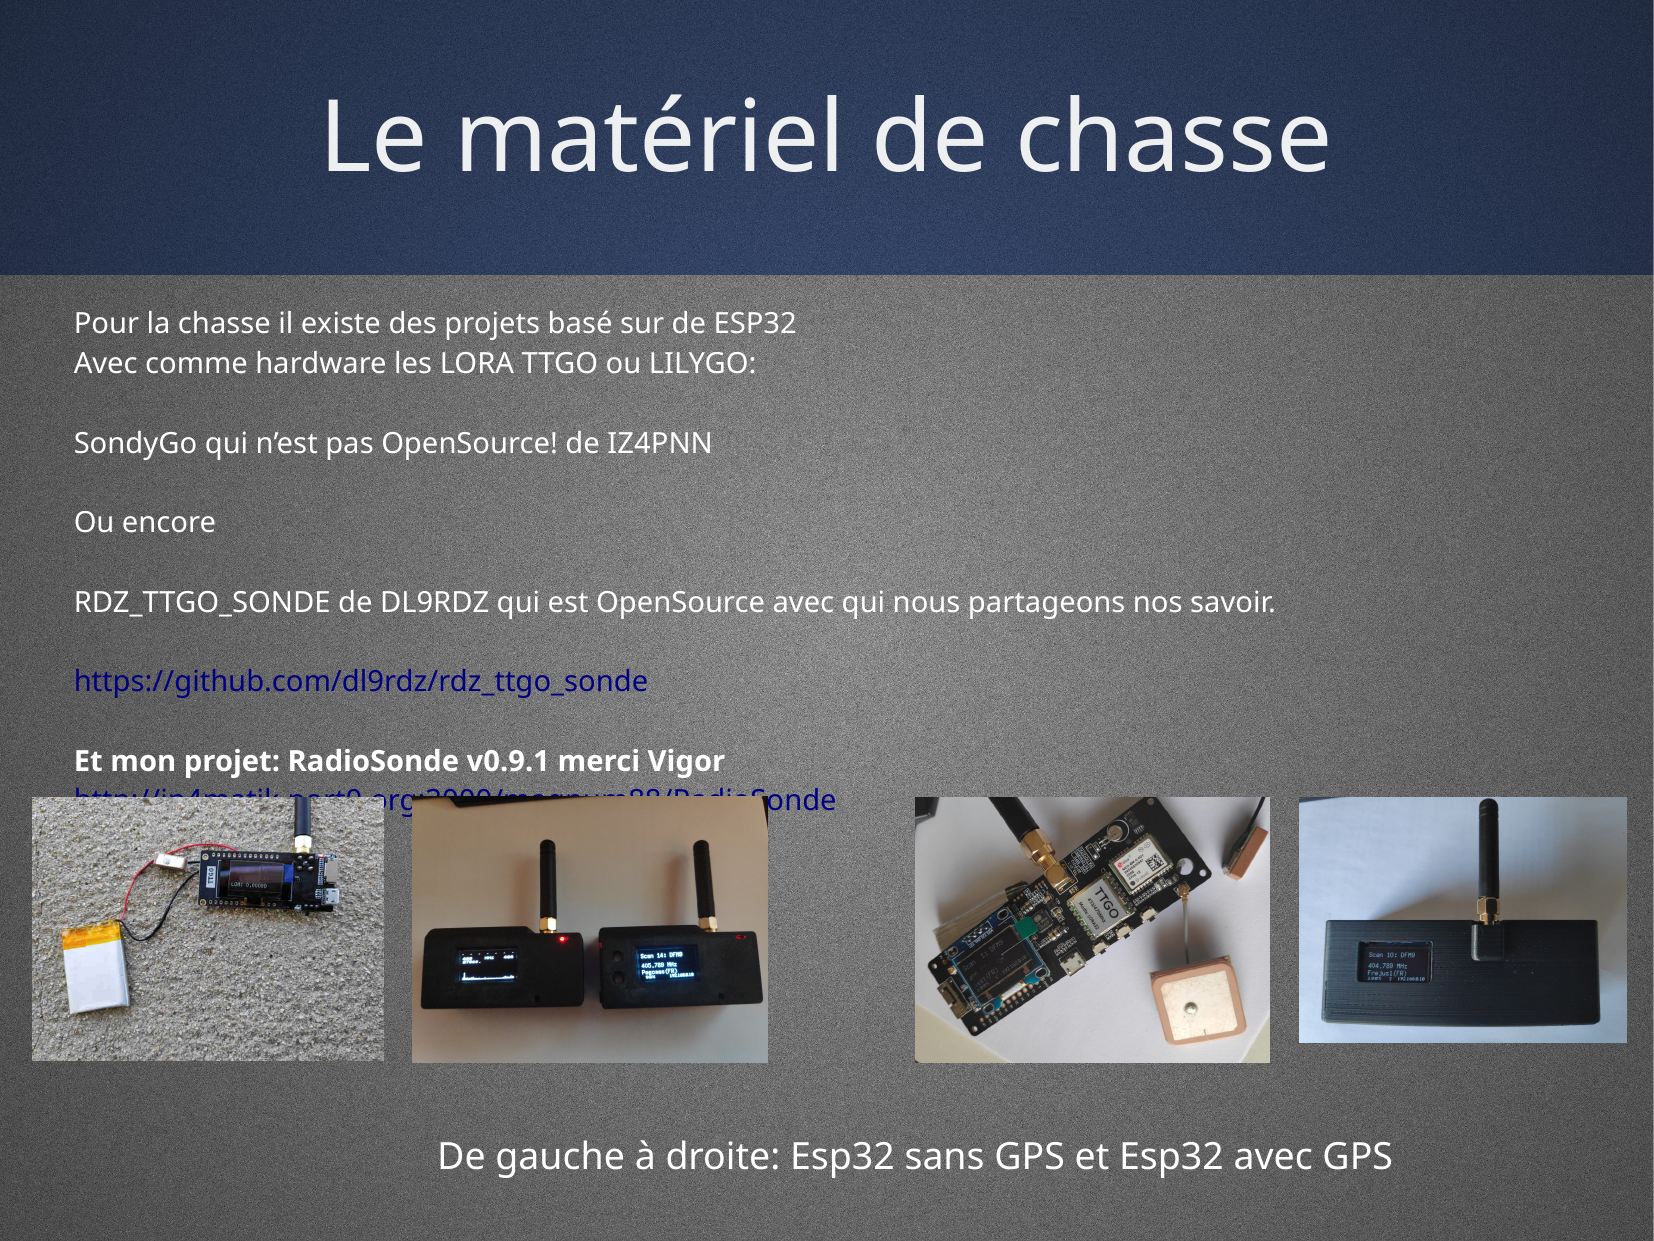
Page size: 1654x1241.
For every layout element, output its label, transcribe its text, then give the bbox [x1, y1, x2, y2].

text_box Pour la chasse il existe des projets basé sur de ESP32 Avec comme hardware les LORA TTGO ou LILYGO: SondyGo qui n’est pas OpenSource! de IZ4PNN Ou encore RDZ_TTGO_SONDE de DL9RDZ qui est OpenSource avec qui nous partageons nos savoir. https://github.com/dl9rdz/rdz_ttgo_sonde Et mon projet: RadioSonde v0.9.1 merci Vigor http://in4matik.port0.org:3000/magnum88/RadioSonde [59, 295, 1595, 824]
picture [0, 0, 1654, 1241]
title Le matériel de chasse [88, 29, 1565, 237]
text_box De gauche à droite: Esp32 sans GPS et Esp32 avec GPS [324, 1122, 1506, 1224]
